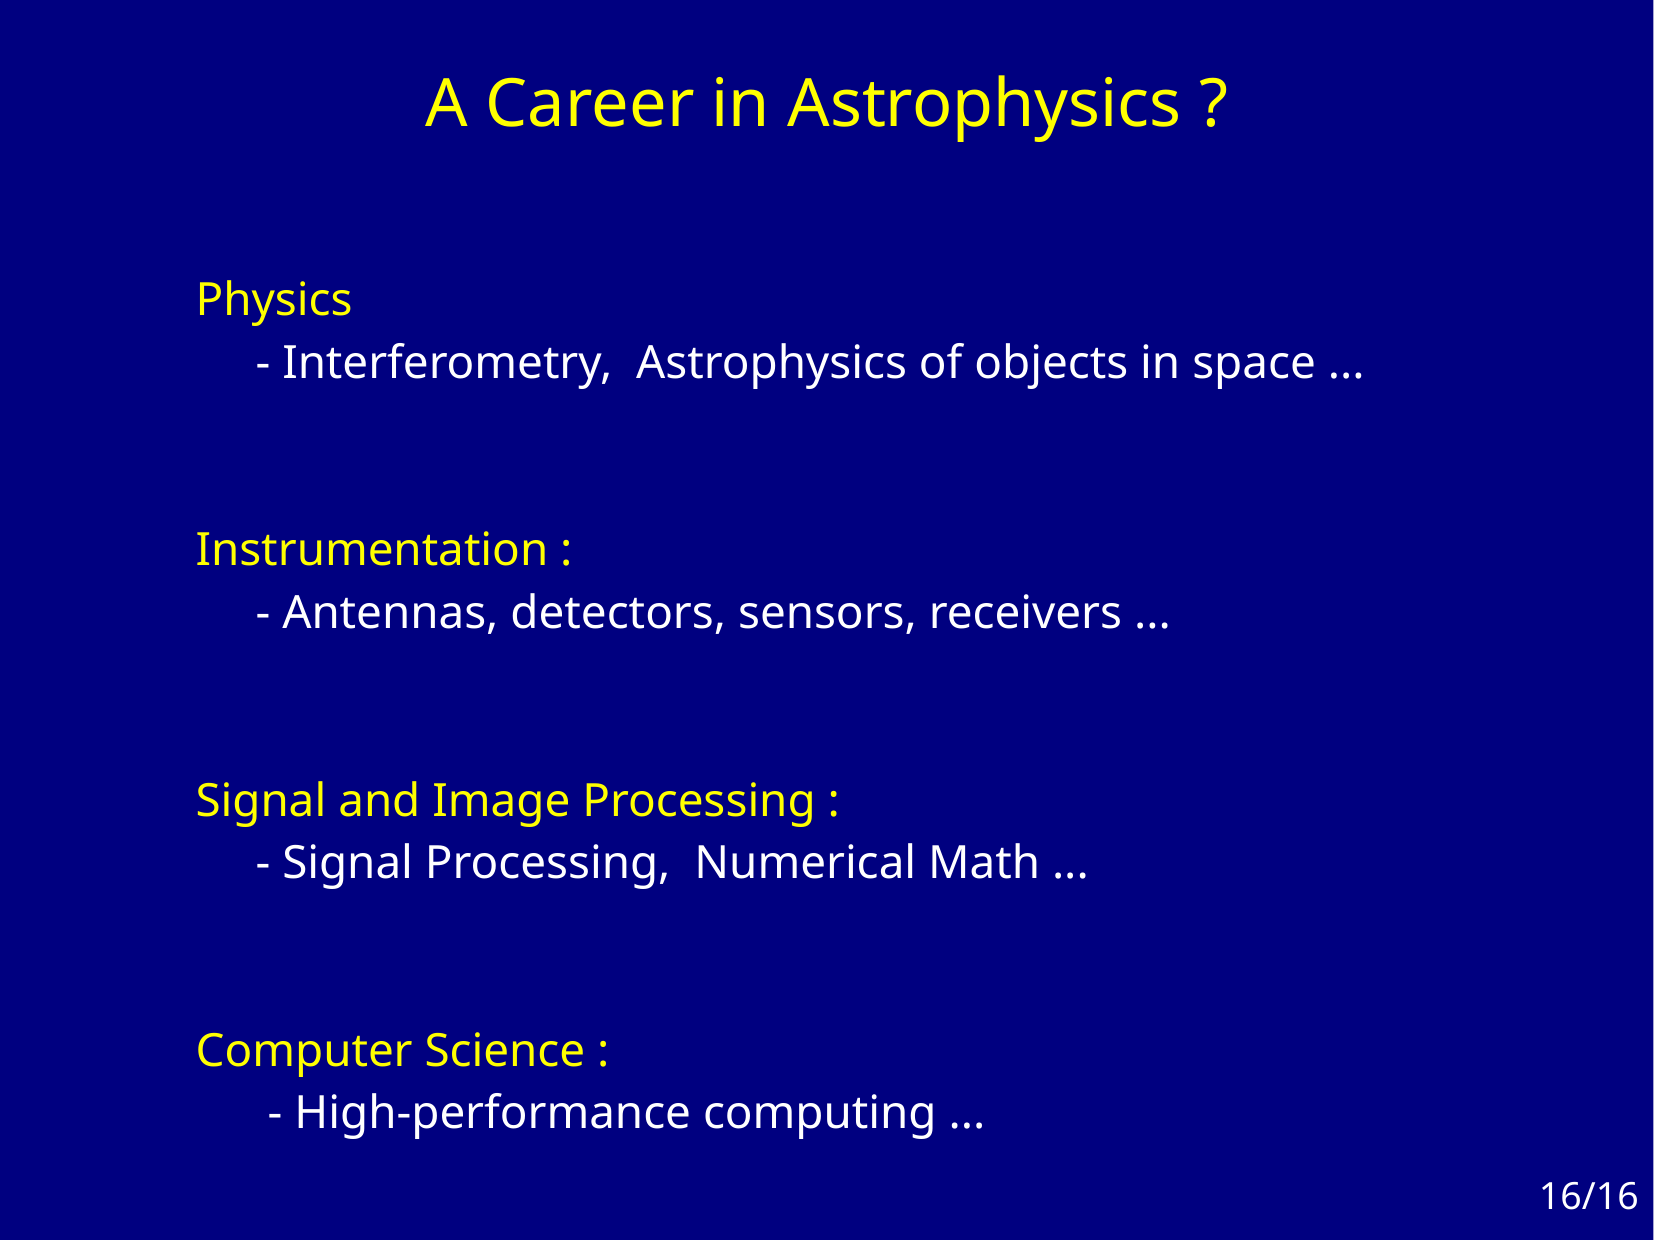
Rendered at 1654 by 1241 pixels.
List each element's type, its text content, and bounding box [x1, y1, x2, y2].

text_box Physics - Interferometry, Astrophysics of objects in space ... Instrumentation : - Antennas, detectors, sensors, receivers ... Signal and Image Processing : - Signal Processing, Numerical Math ... Computer Science : - High-performance computing ... [180, 259, 1613, 1126]
title A Career in Astrophysics ? [121, 43, 1534, 158]
